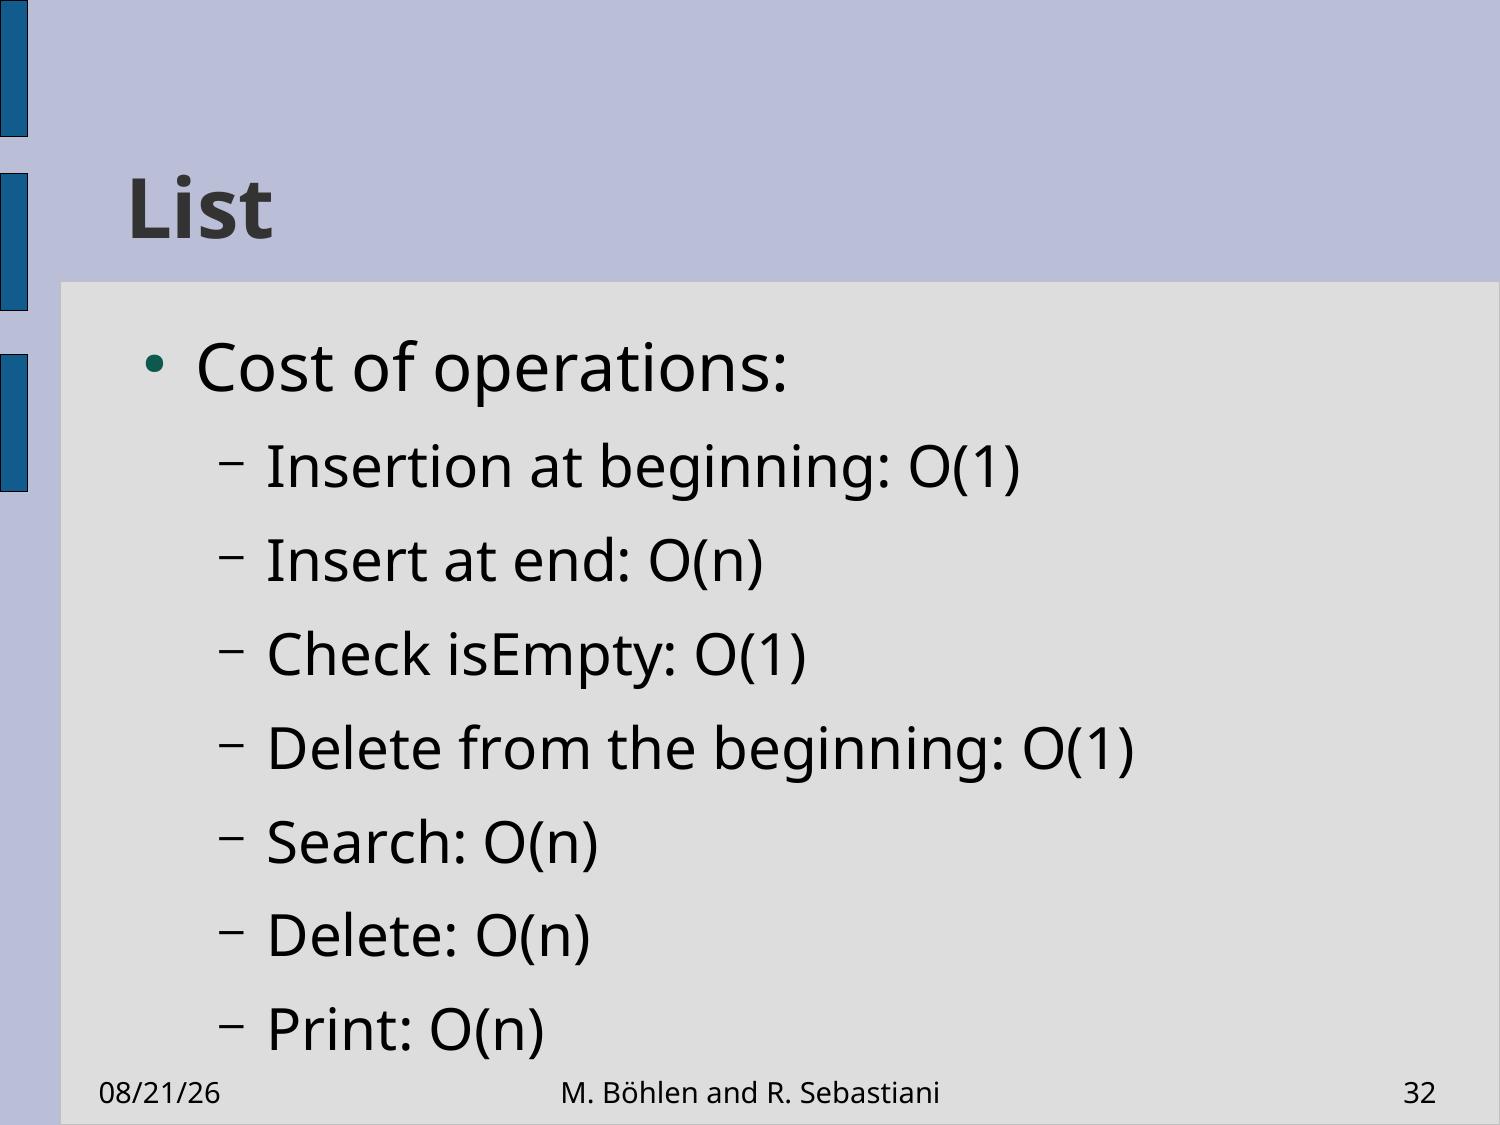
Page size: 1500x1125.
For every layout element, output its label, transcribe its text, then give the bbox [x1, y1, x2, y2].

list Cost of operations: Insertion at beginning: O(1) Insert at end: O(n) Check isEmpty: O(1) Delete from the beginning: O(1) Search: O(n) Delete: O(n) Print: O(n) [110, 312, 1392, 1125]
title List [110, 82, 1392, 271]
